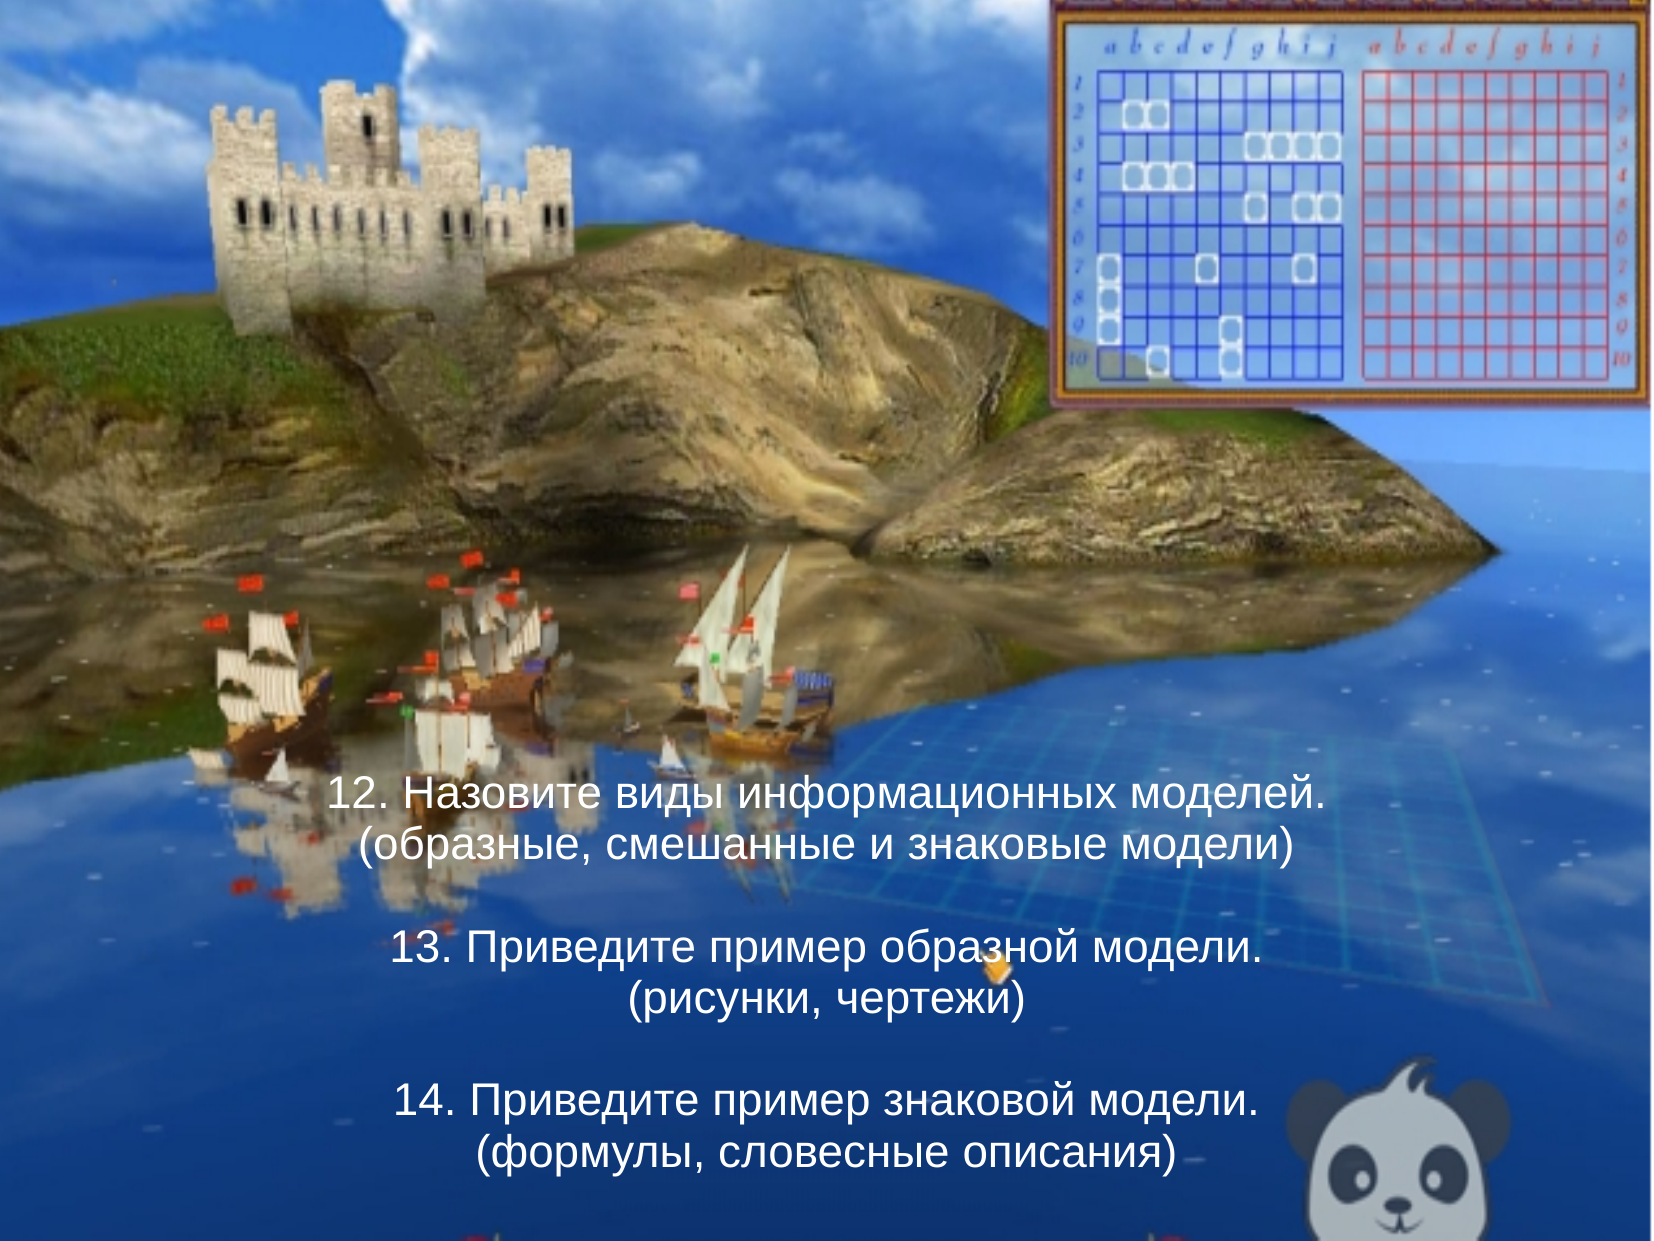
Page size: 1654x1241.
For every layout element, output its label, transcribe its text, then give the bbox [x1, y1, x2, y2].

picture [0, 0, 1654, 1241]
subtitle 12. Назовите виды информационных моделей. (образные, смешанные и знаковые модели) 13. Приведите пример образной модели. (рисунки, чертежи) 14. Приведите пример знаковой модели. (формулы, словесные описания) [82, 0, 1571, 1225]
